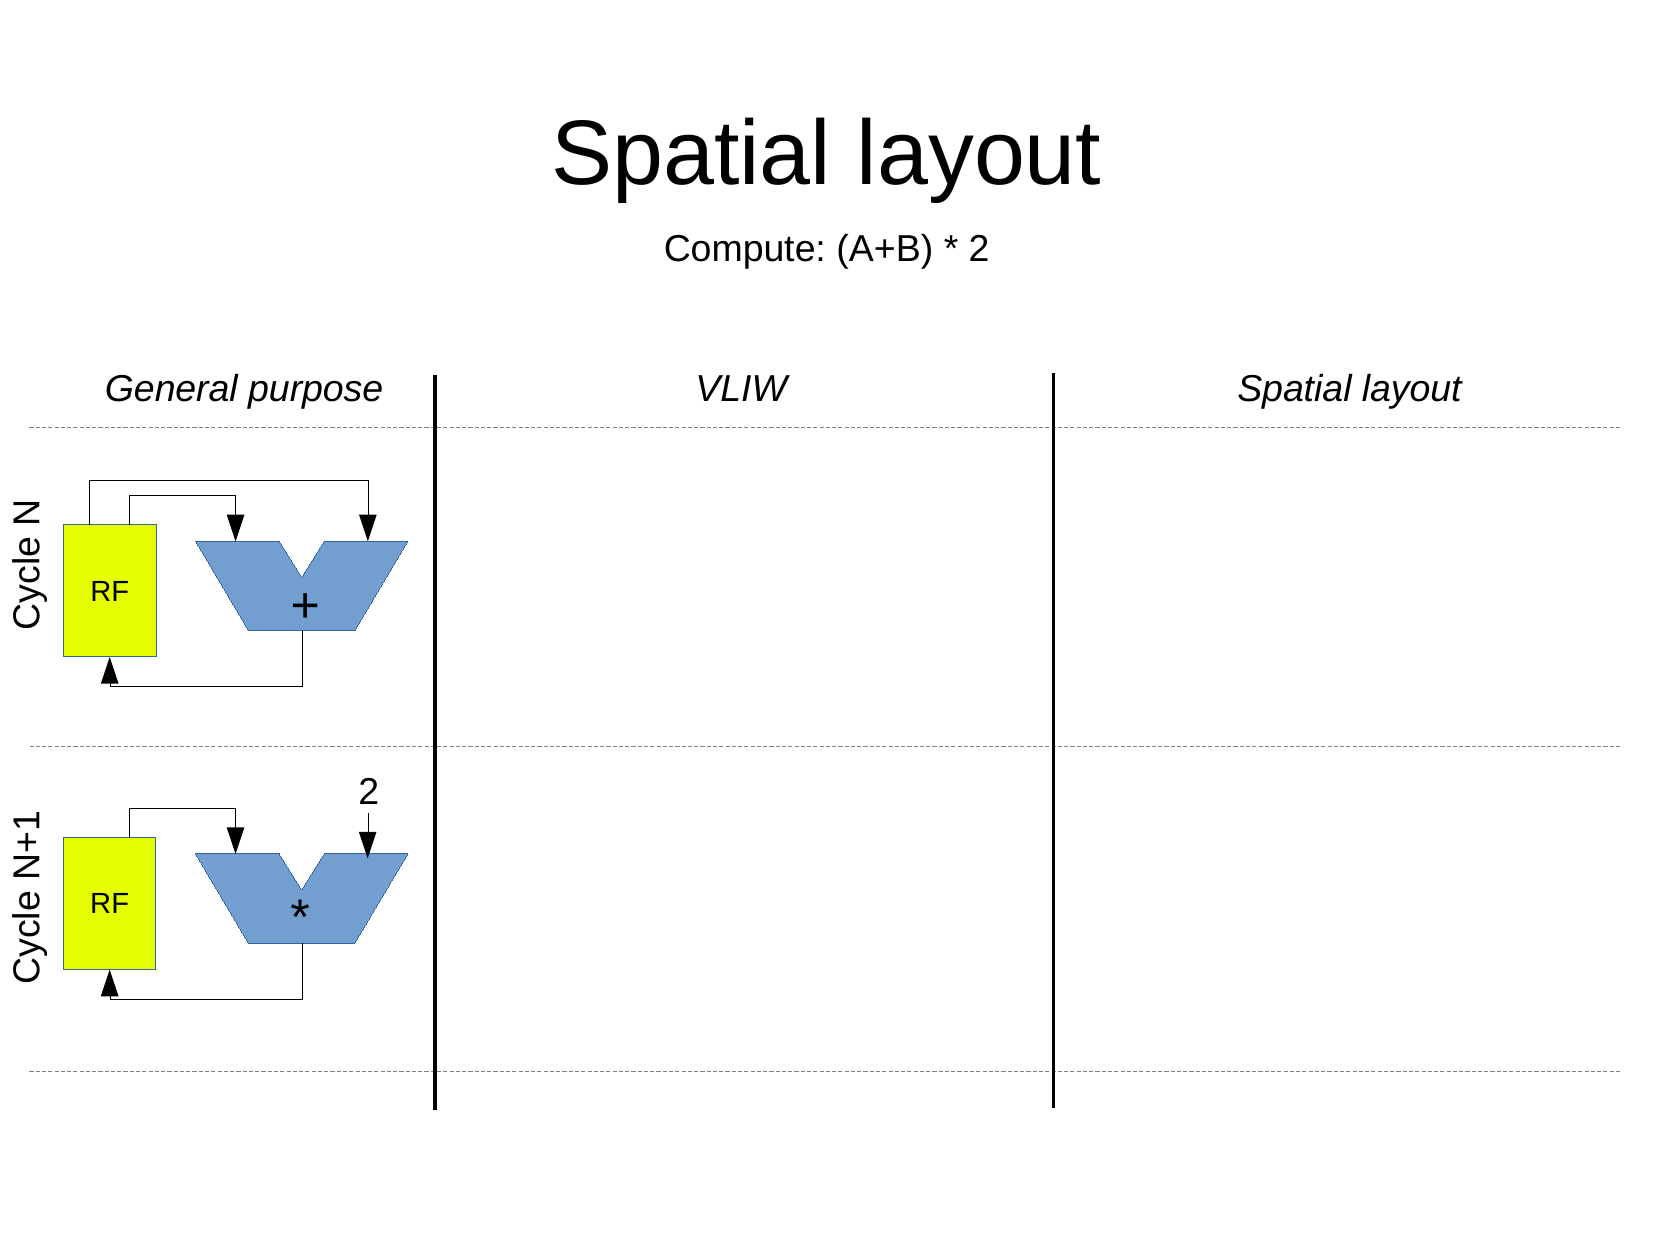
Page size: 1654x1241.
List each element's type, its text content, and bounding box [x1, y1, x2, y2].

text_box VLIW [465, 360, 1018, 417]
title Spatial layout [82, 49, 1571, 219]
text_box Compute: (A+B) * 2 [0, 219, 1654, 277]
text_box Spatial layout [1073, 360, 1626, 417]
text_box [195, 541, 297, 631]
text_box Cycle N [0, 481, 55, 646]
text_box Cycle N+1 [0, 795, 55, 1000]
text_box RF [63, 524, 157, 657]
text_box [195, 853, 297, 944]
text_box [306, 853, 408, 944]
text_box 2 [343, 763, 389, 820]
text_box General purpose [90, 360, 465, 417]
text_box RF [63, 837, 156, 970]
text_box [306, 541, 408, 631]
text_box + [275, 569, 329, 640]
text_box * [275, 882, 329, 953]
